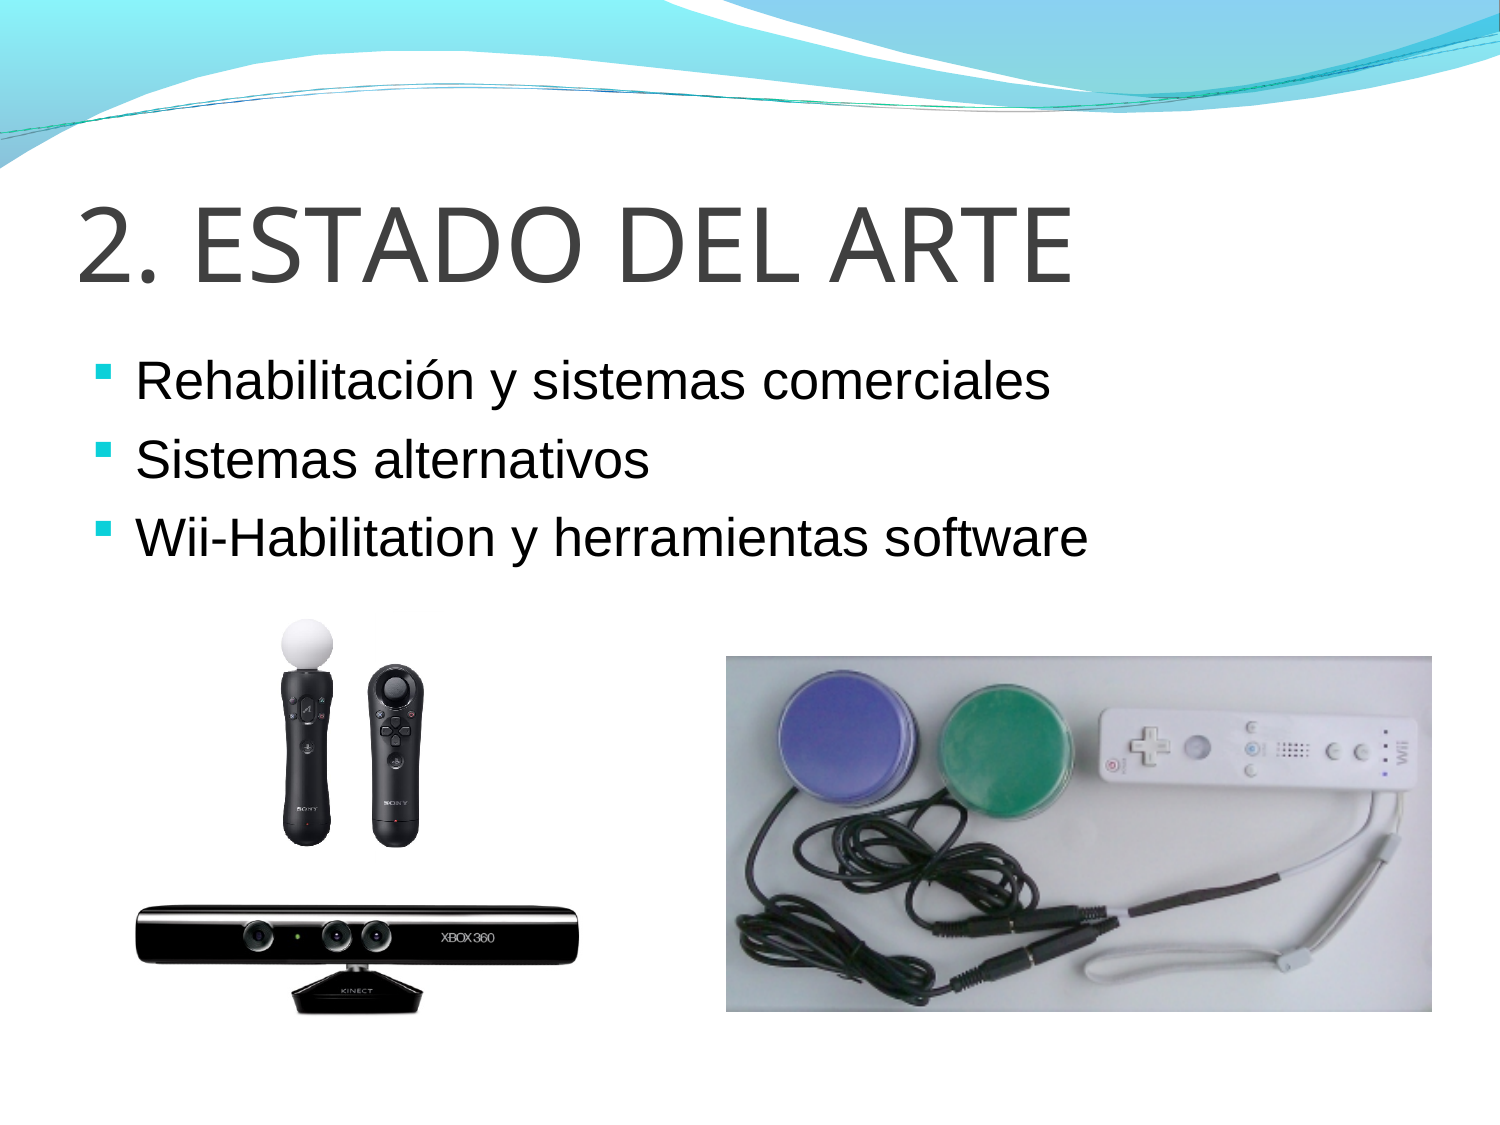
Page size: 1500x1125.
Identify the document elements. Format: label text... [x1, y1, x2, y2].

picture [726, 656, 1432, 1012]
picture [0, 33, 1500, 140]
picture [265, 609, 444, 863]
text_box 2. ESTADO DEL ARTE [75, 115, 1426, 304]
picture [123, 893, 591, 1030]
text_box Rehabilitación y sistemas comerciales Sistemas alternativos Wii-Habilitation y herramientas software [76, 337, 1427, 1059]
